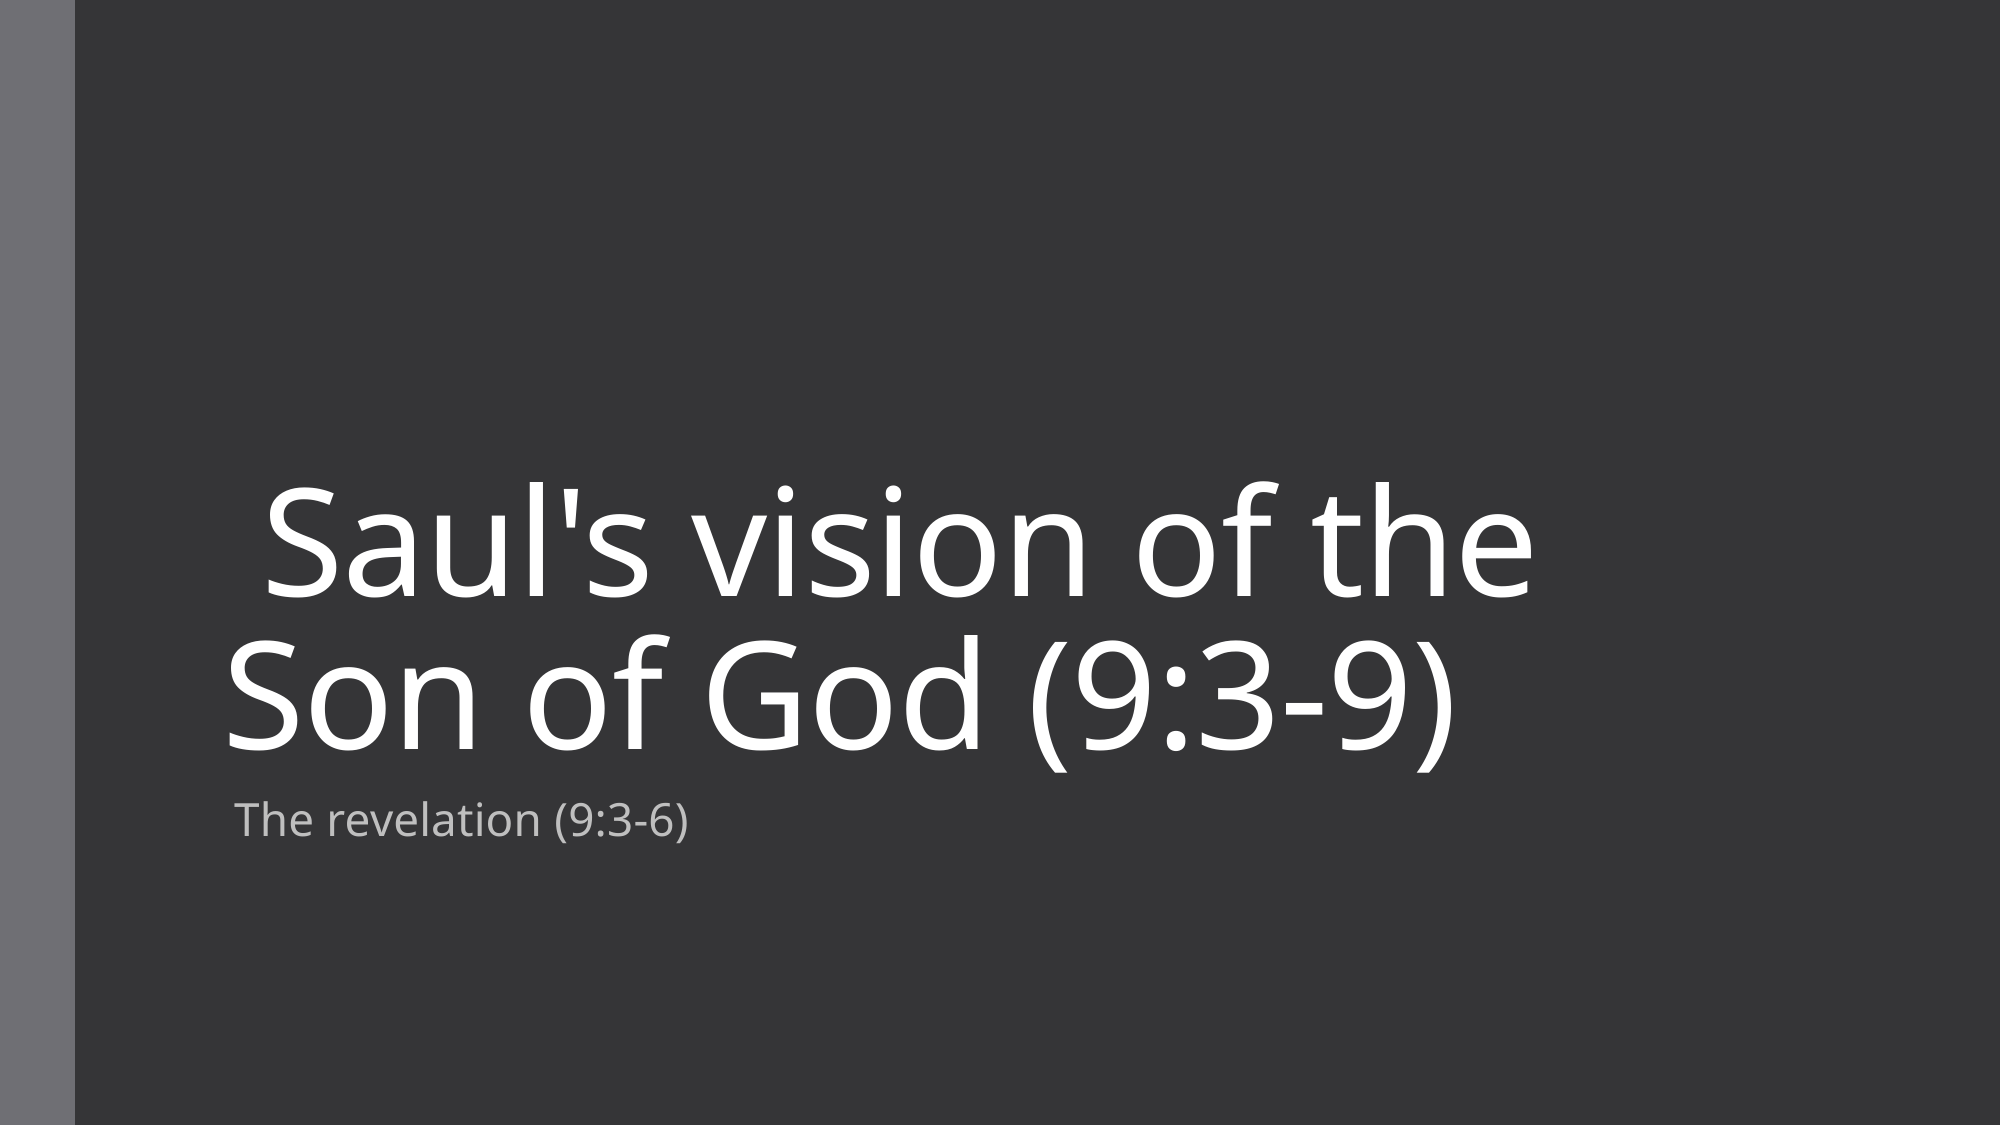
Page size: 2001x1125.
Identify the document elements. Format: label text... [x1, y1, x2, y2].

subtitle The revelation (9:3-6) [206, 787, 1752, 1066]
title Saul's vision of the Son of God (9:3-9) [206, 124, 1752, 787]
